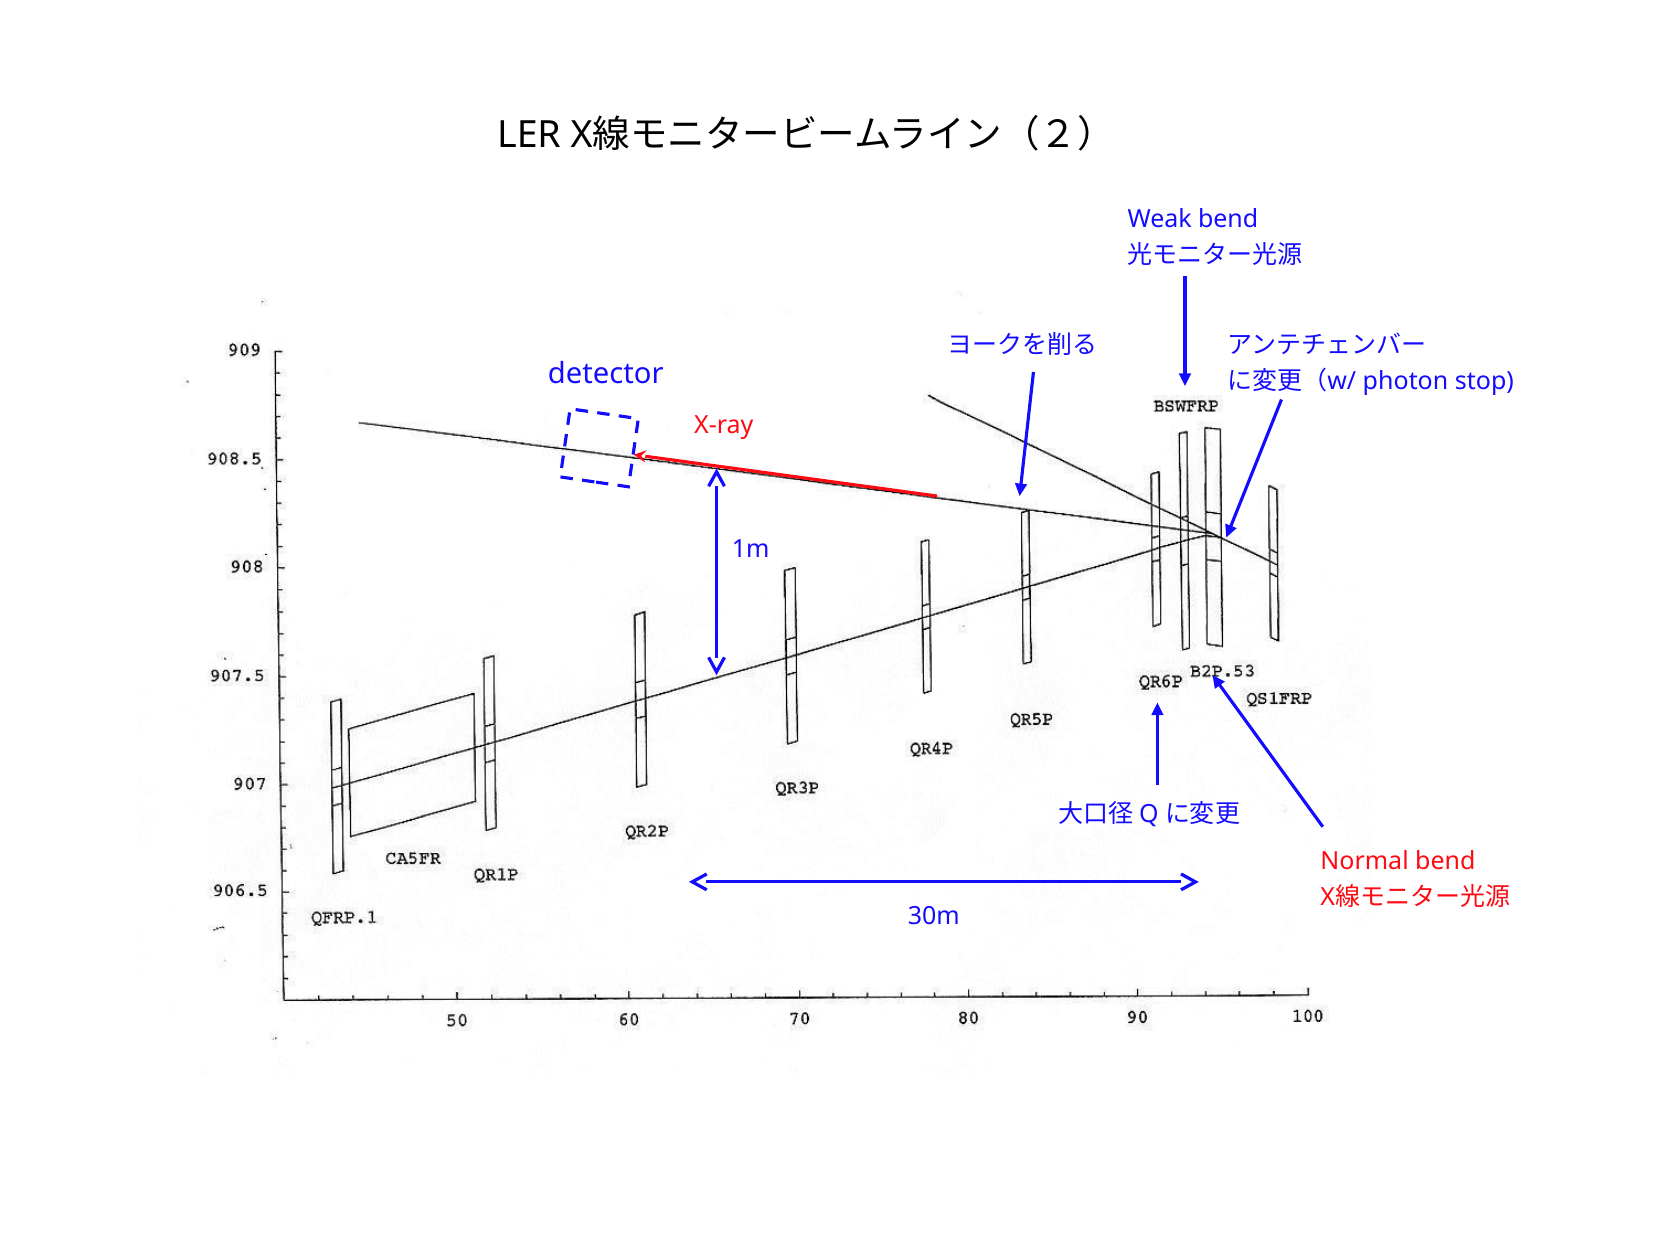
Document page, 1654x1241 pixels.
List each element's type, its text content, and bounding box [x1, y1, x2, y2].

text_box アンテチェンバー に変更（w/ photon stop) [1212, 316, 1530, 405]
text_box Weak bend 光モニター光源 [1113, 192, 1318, 279]
text_box detector [533, 344, 679, 400]
text_box 30m [893, 890, 975, 940]
picture [137, 289, 1371, 1075]
text_box 1m [717, 523, 785, 574]
text_box ヨークを削る [932, 316, 1113, 369]
text_box X-ray [679, 399, 769, 449]
text_box 大口径 Q に変更 [1043, 785, 1256, 838]
text_box LER X線モニタービームライン（２） [482, 96, 1130, 167]
text_box Normal bend X線モニター光源 [1305, 835, 1526, 921]
